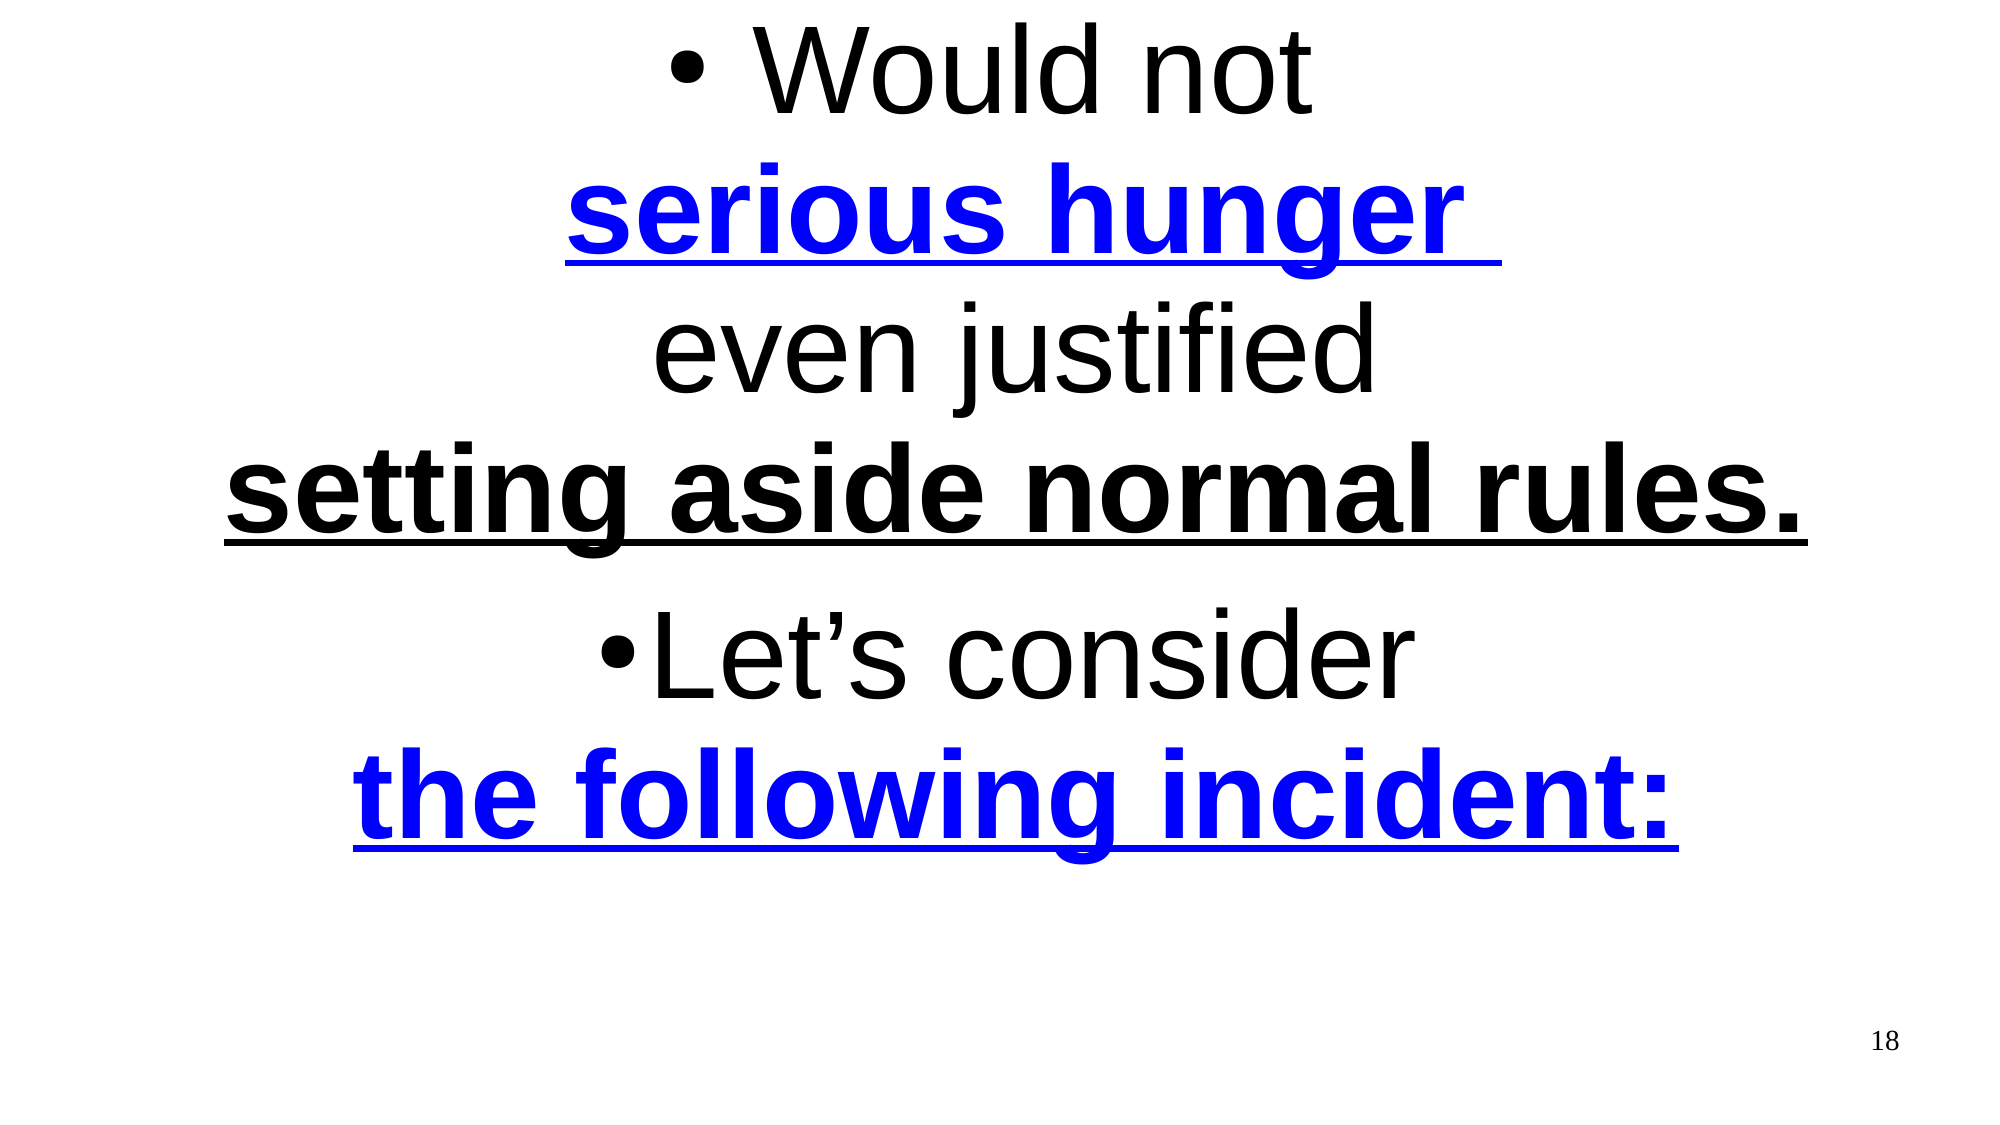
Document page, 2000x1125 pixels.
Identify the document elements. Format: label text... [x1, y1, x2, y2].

list Would not serious hunger even justified setting aside normal rules. Let’s consider the following incident: [0, 0, 1996, 1123]
